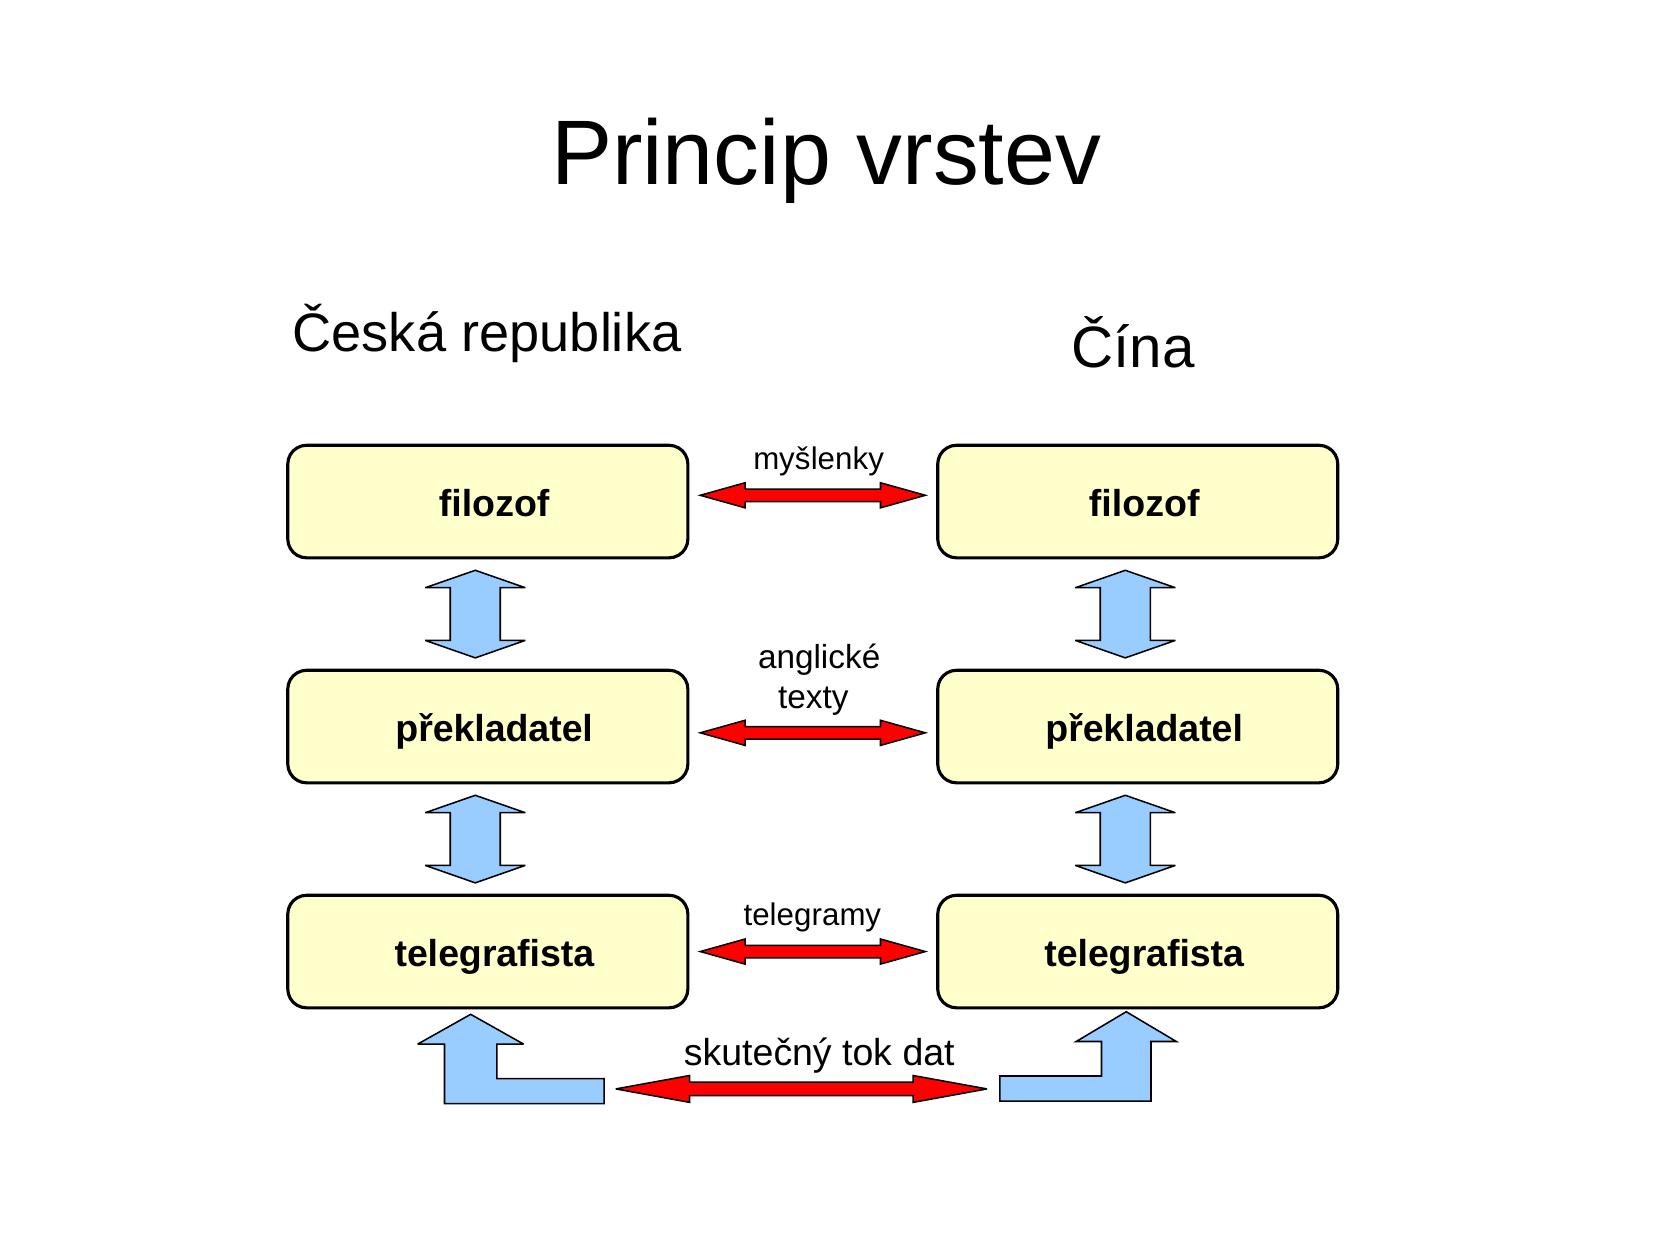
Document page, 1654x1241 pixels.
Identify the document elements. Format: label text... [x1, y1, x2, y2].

text_box filozof [287, 445, 688, 558]
text_box telegramy [712, 886, 902, 940]
text_box Čína [1057, 307, 1210, 387]
text_box anglické texty [725, 627, 902, 724]
text_box [1075, 570, 1176, 658]
text_box filozof [937, 445, 1338, 558]
text_box [700, 484, 926, 508]
text_box [615, 1081, 987, 1103]
text_box [999, 1011, 1177, 1102]
text_box překladatel [937, 670, 1338, 783]
text_box [1075, 795, 1176, 883]
text_box skutečný tok dat [650, 1020, 976, 1081]
text_box [700, 940, 926, 965]
text_box Česká republika [277, 295, 697, 371]
text_box [417, 1014, 605, 1104]
text_box myšlenky [725, 430, 902, 484]
text_box [425, 795, 526, 883]
text_box telegrafista [287, 895, 688, 1008]
text_box telegrafista [937, 895, 1338, 1008]
text_box [425, 570, 526, 658]
text_box překladatel [287, 670, 688, 783]
text_box [700, 724, 926, 746]
title Princip vrstev [82, 49, 1571, 257]
